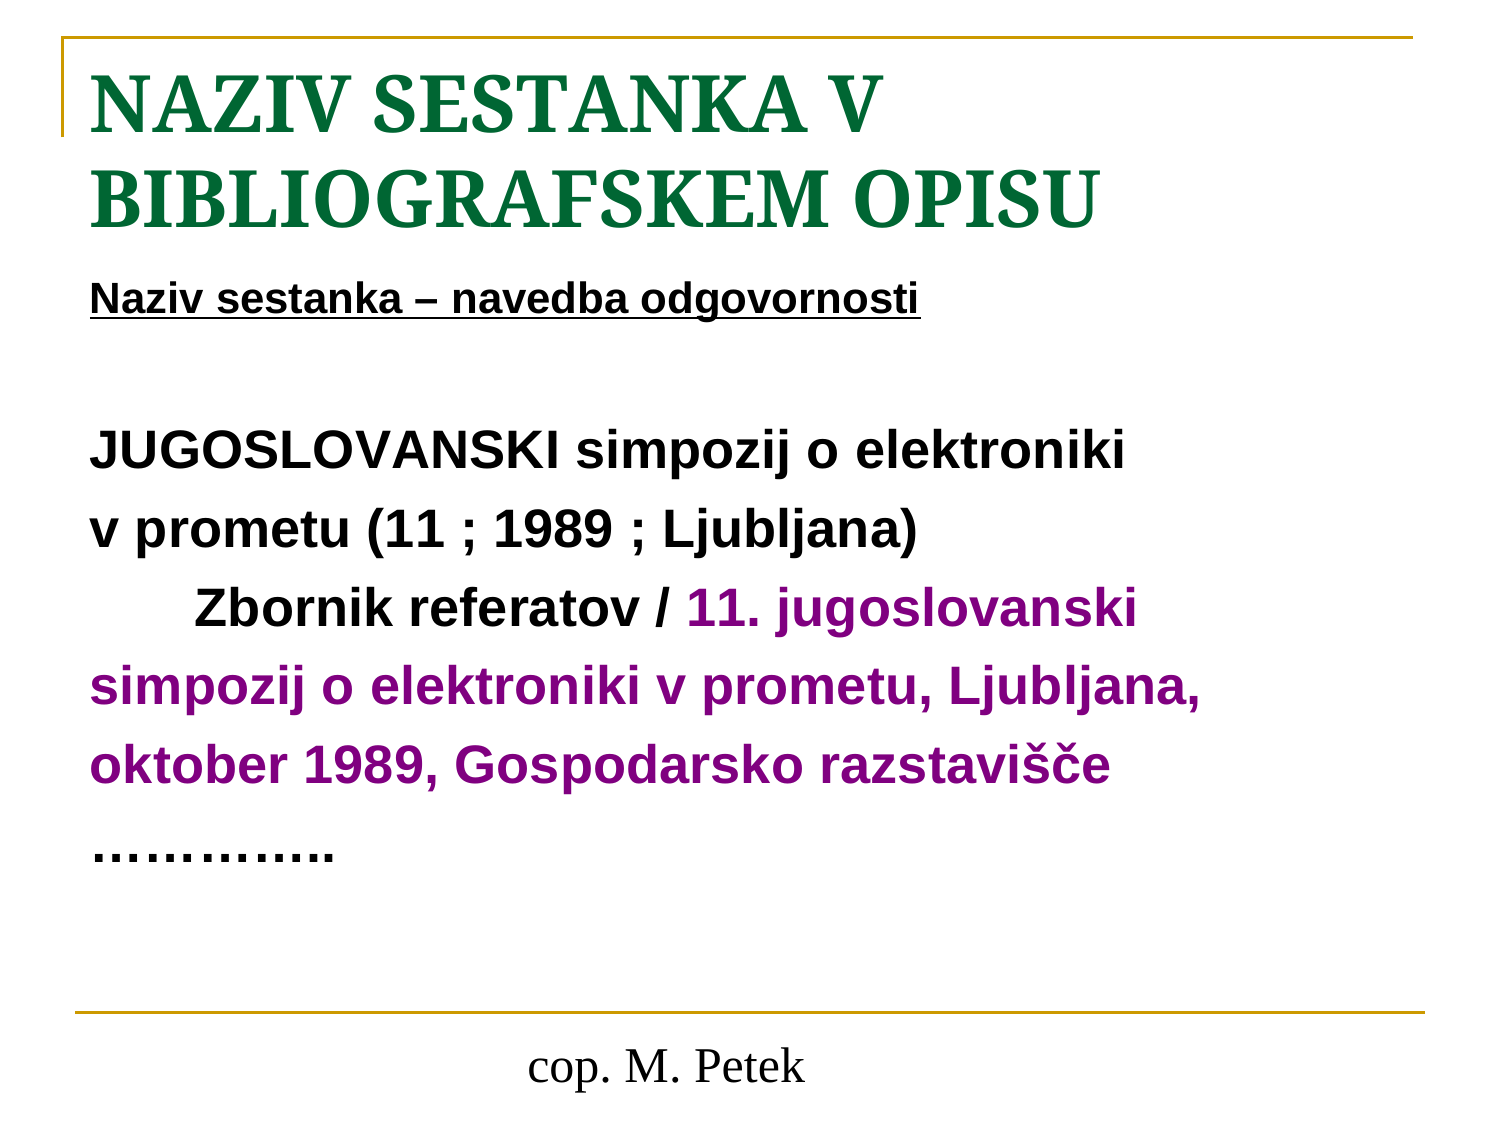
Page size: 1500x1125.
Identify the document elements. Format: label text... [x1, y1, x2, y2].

list Naziv sestanka – navedba odgovornosti JUGOSLOVANSKI simpozij o elektroniki v prometu (11 ; 1989 ; Ljubljana) Zbornik referatov / 11. jugoslovanski simpozij o elektroniki v prometu, Ljubljana, oktober 1989, Gospodarsko razstavišče ………….. [75, 262, 1426, 1006]
title NAZIV SESTANKA V BIBLIOGRAFSKEM OPISU [75, 45, 1426, 252]
